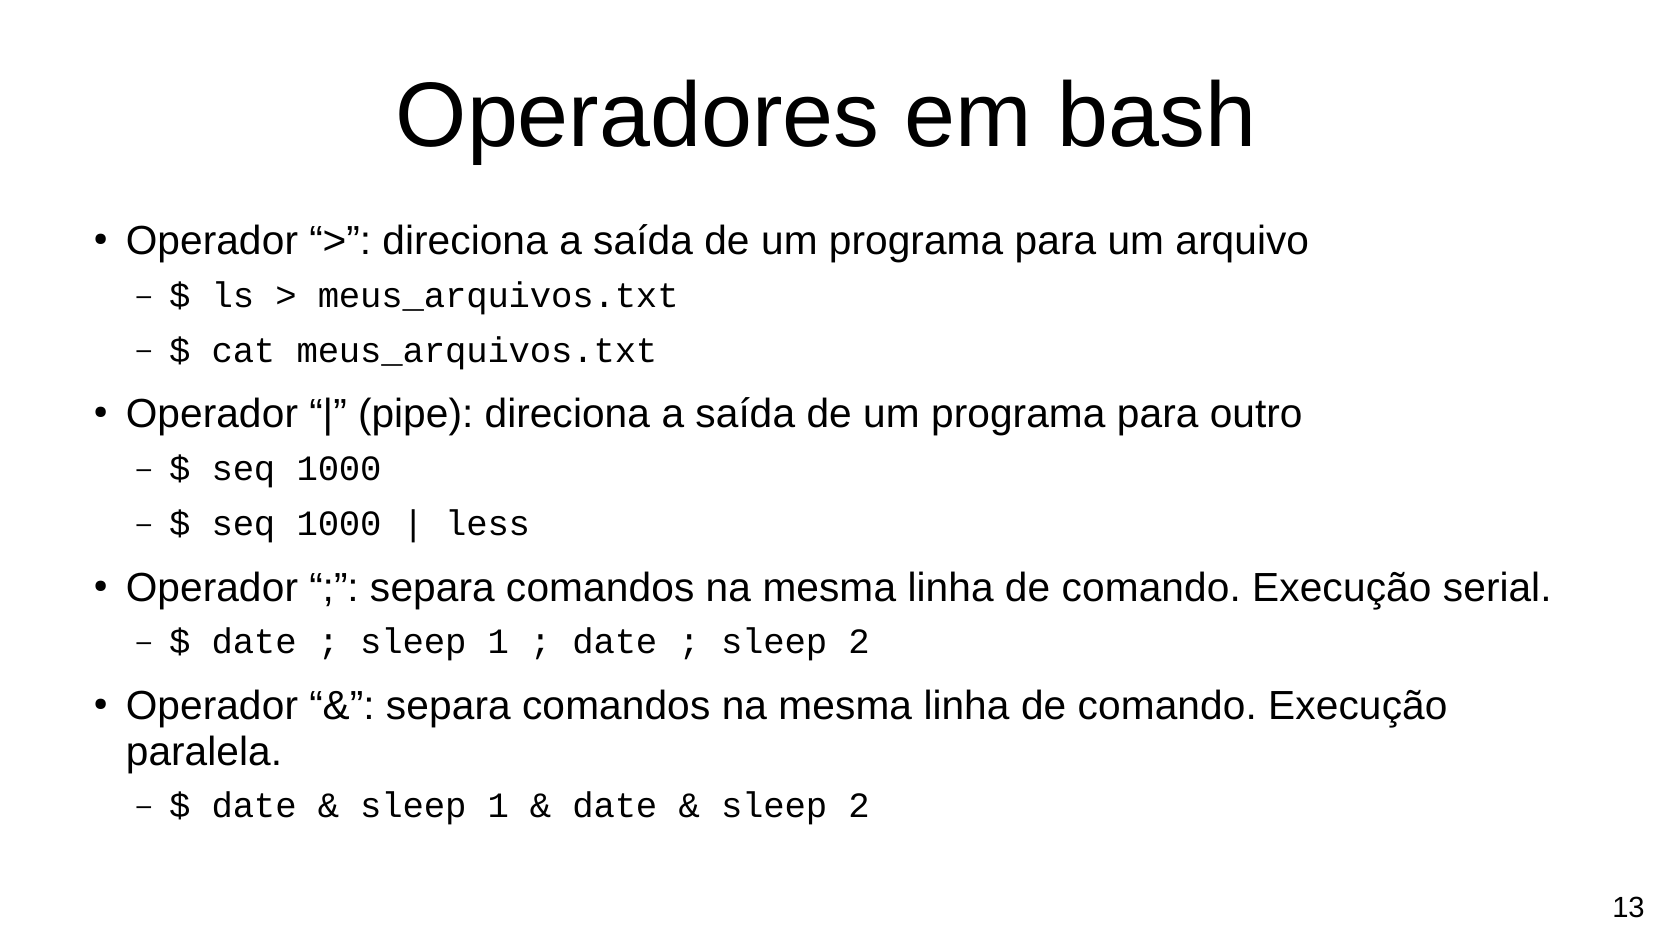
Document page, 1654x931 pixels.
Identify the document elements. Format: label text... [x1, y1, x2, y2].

list Operador “>”: direciona a saída de um programa para um arquivo $ ls > meus_arquivos.txt $ cat meus_arquivos.txt Operador “|” (pipe): direciona a saída de um programa para outro $ seq 1000 $ seq 1000 | less Operador “;”: separa comandos na mesma linha de comando. Execução serial. $ date ; sleep 1 ; date ; sleep 2 Operador “&”: separa comandos na mesma linha de comando. Execução paralela. $ date & sleep 1 & date & sleep 2 [82, 217, 1571, 841]
title Operadores em bash [82, 37, 1571, 193]
